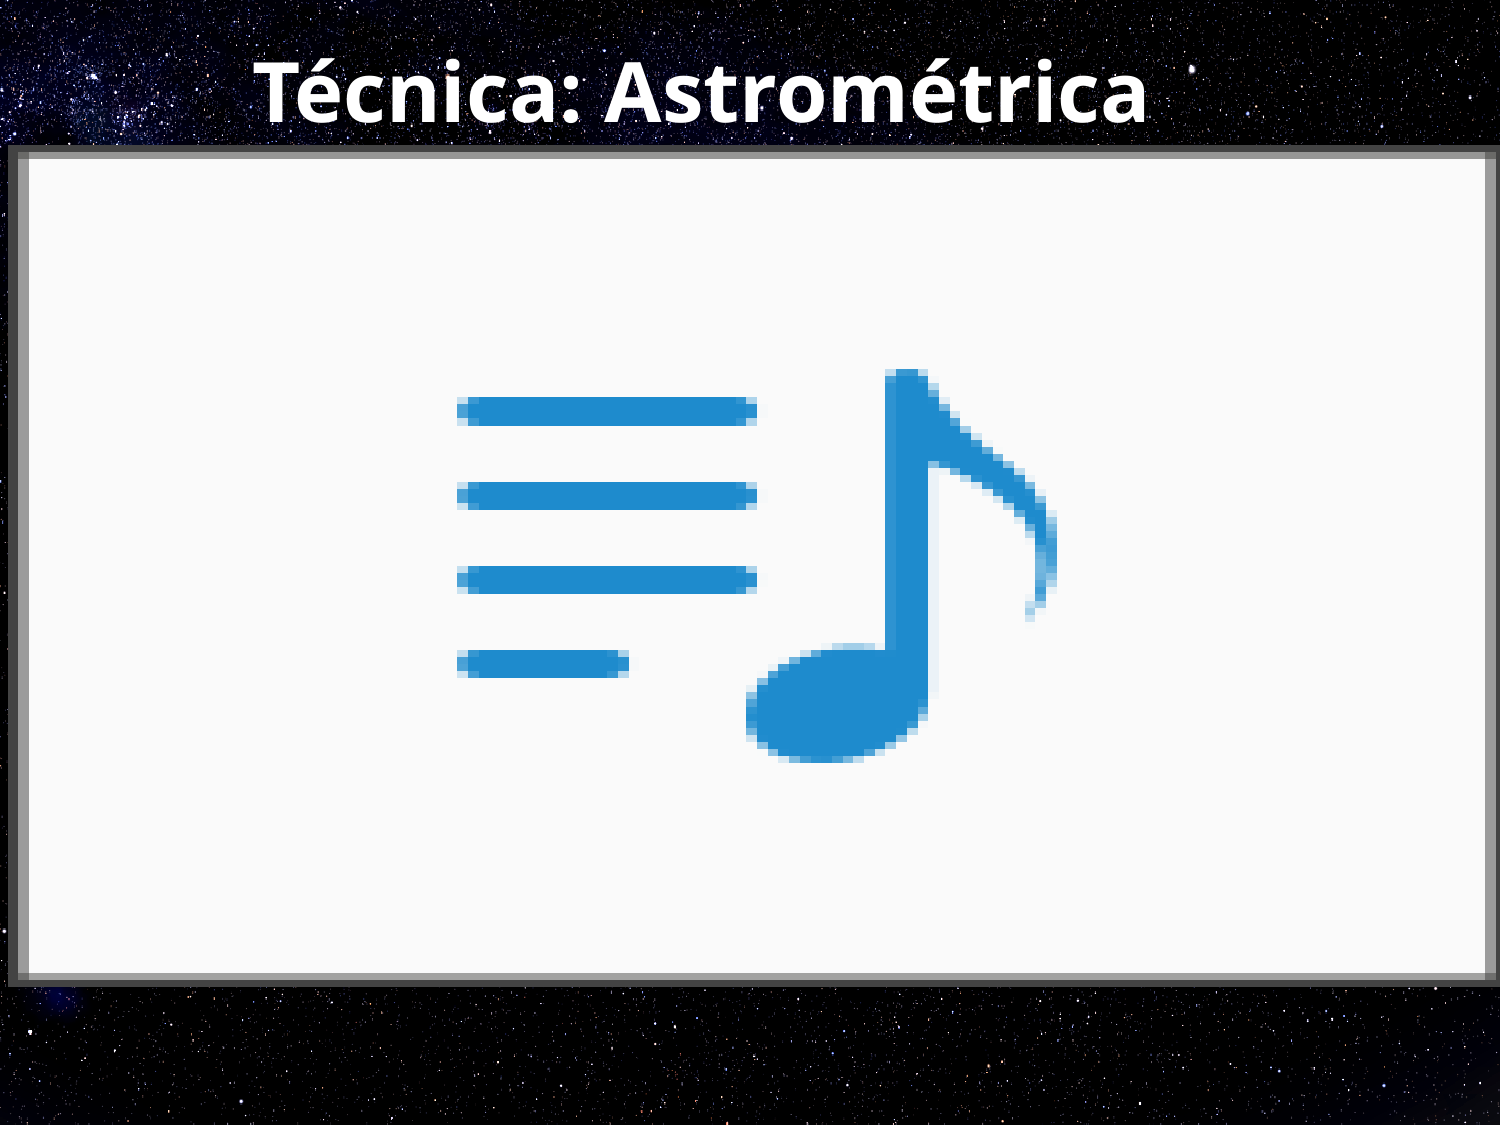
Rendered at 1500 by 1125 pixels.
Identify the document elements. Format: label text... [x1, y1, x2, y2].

title Técnica: Astrométrica [236, 18, 1170, 144]
text_box [7, 144, 1500, 989]
picture [0, 0, 1500, 1125]
